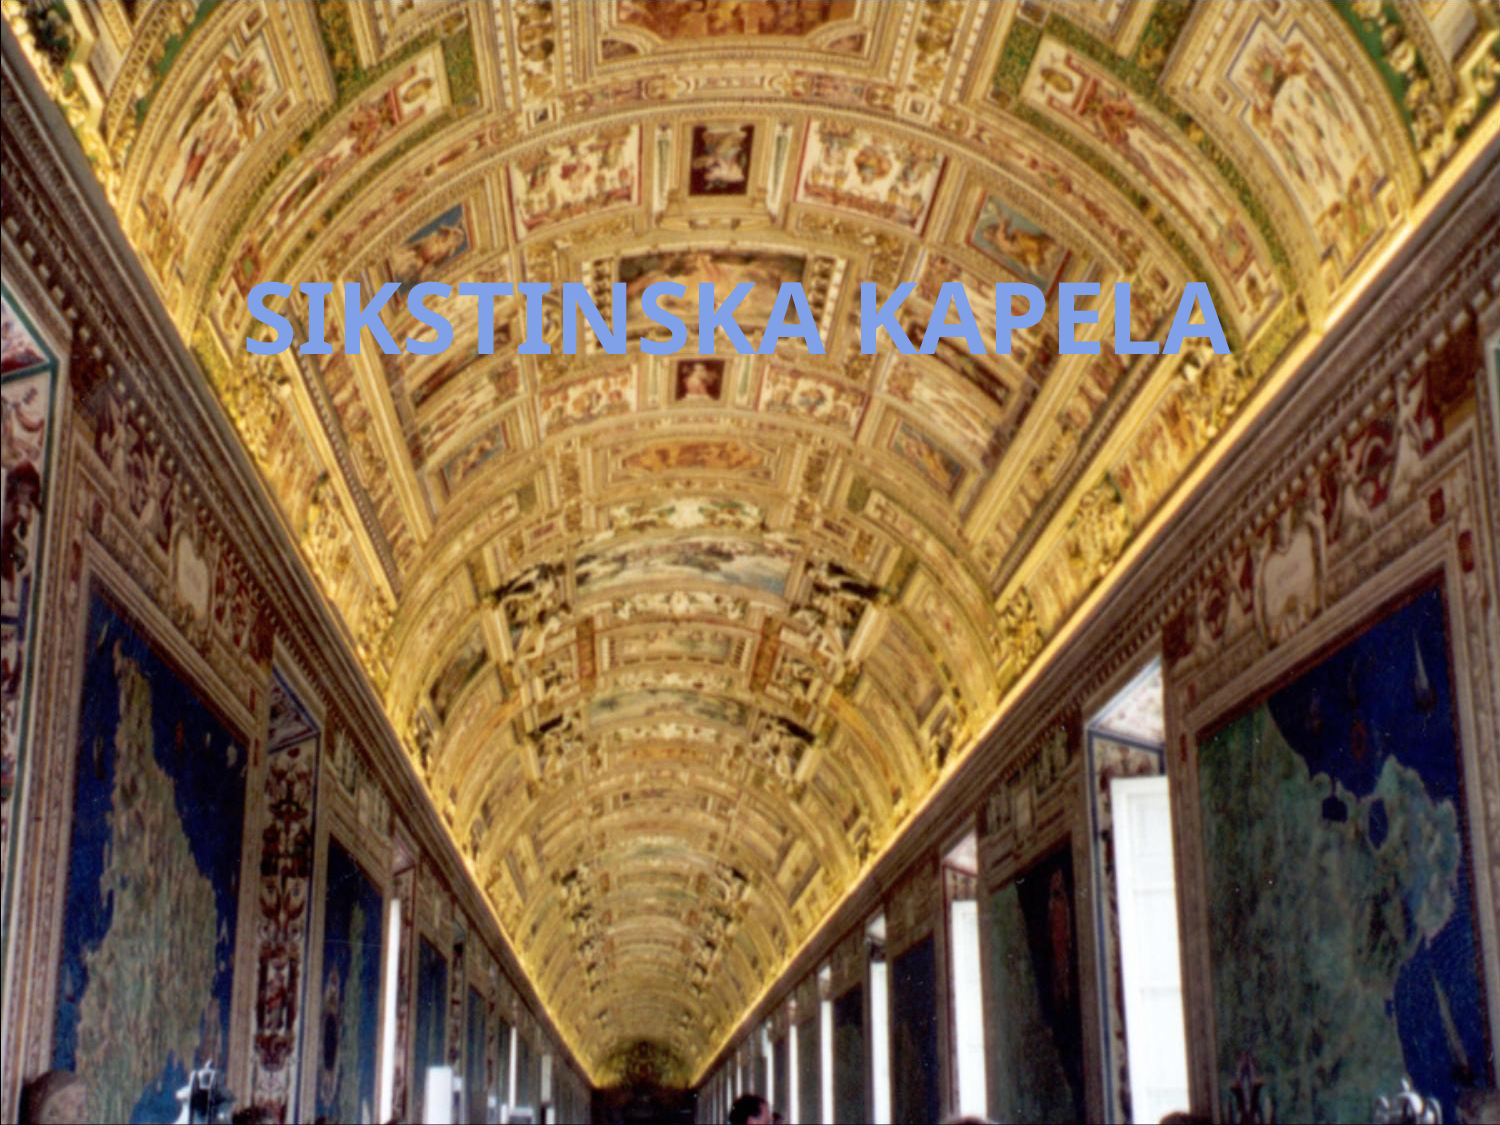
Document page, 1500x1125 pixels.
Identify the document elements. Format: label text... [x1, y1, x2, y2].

title Sikstinska kapela [62, 75, 1413, 375]
picture [0, 0, 1500, 1125]
